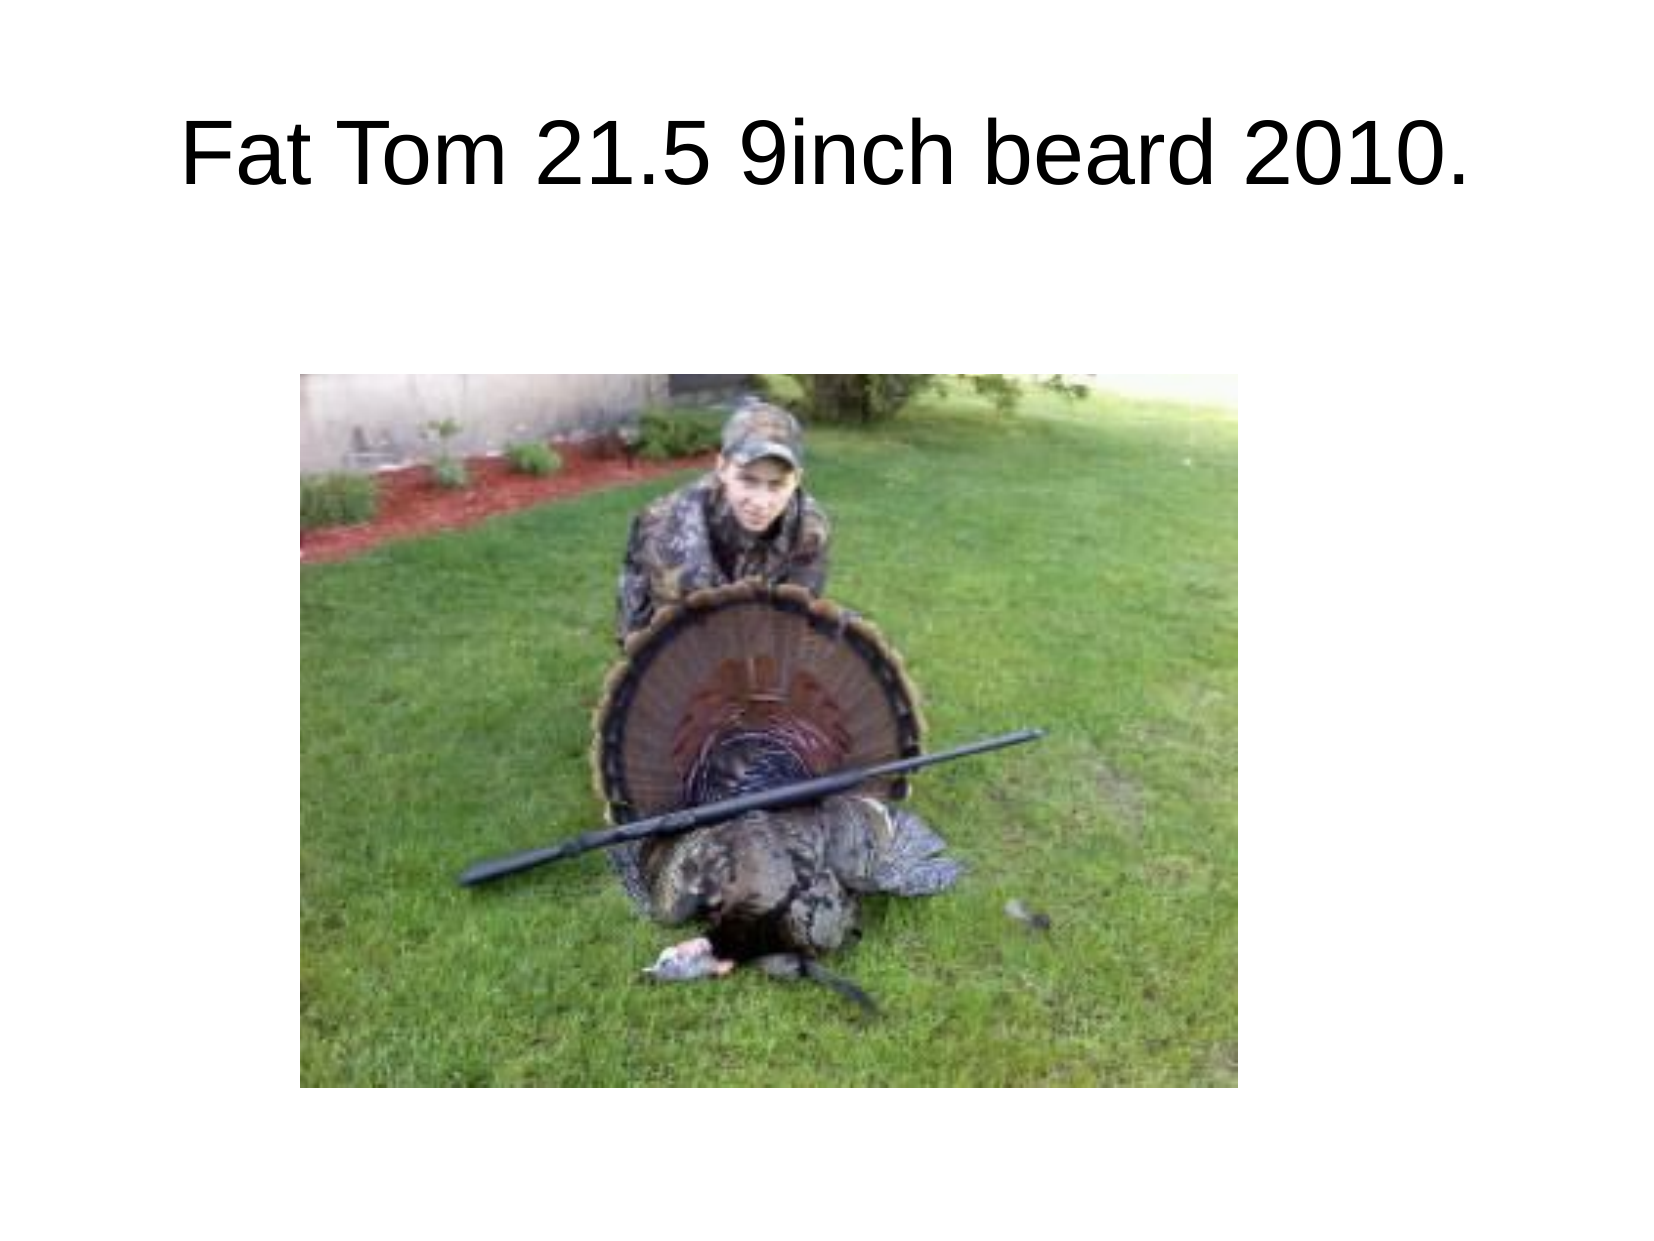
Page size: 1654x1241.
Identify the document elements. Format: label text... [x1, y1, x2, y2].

picture [300, 374, 1238, 1088]
title Fat Tom 21.5 9inch beard 2010. [82, 56, 1571, 250]
